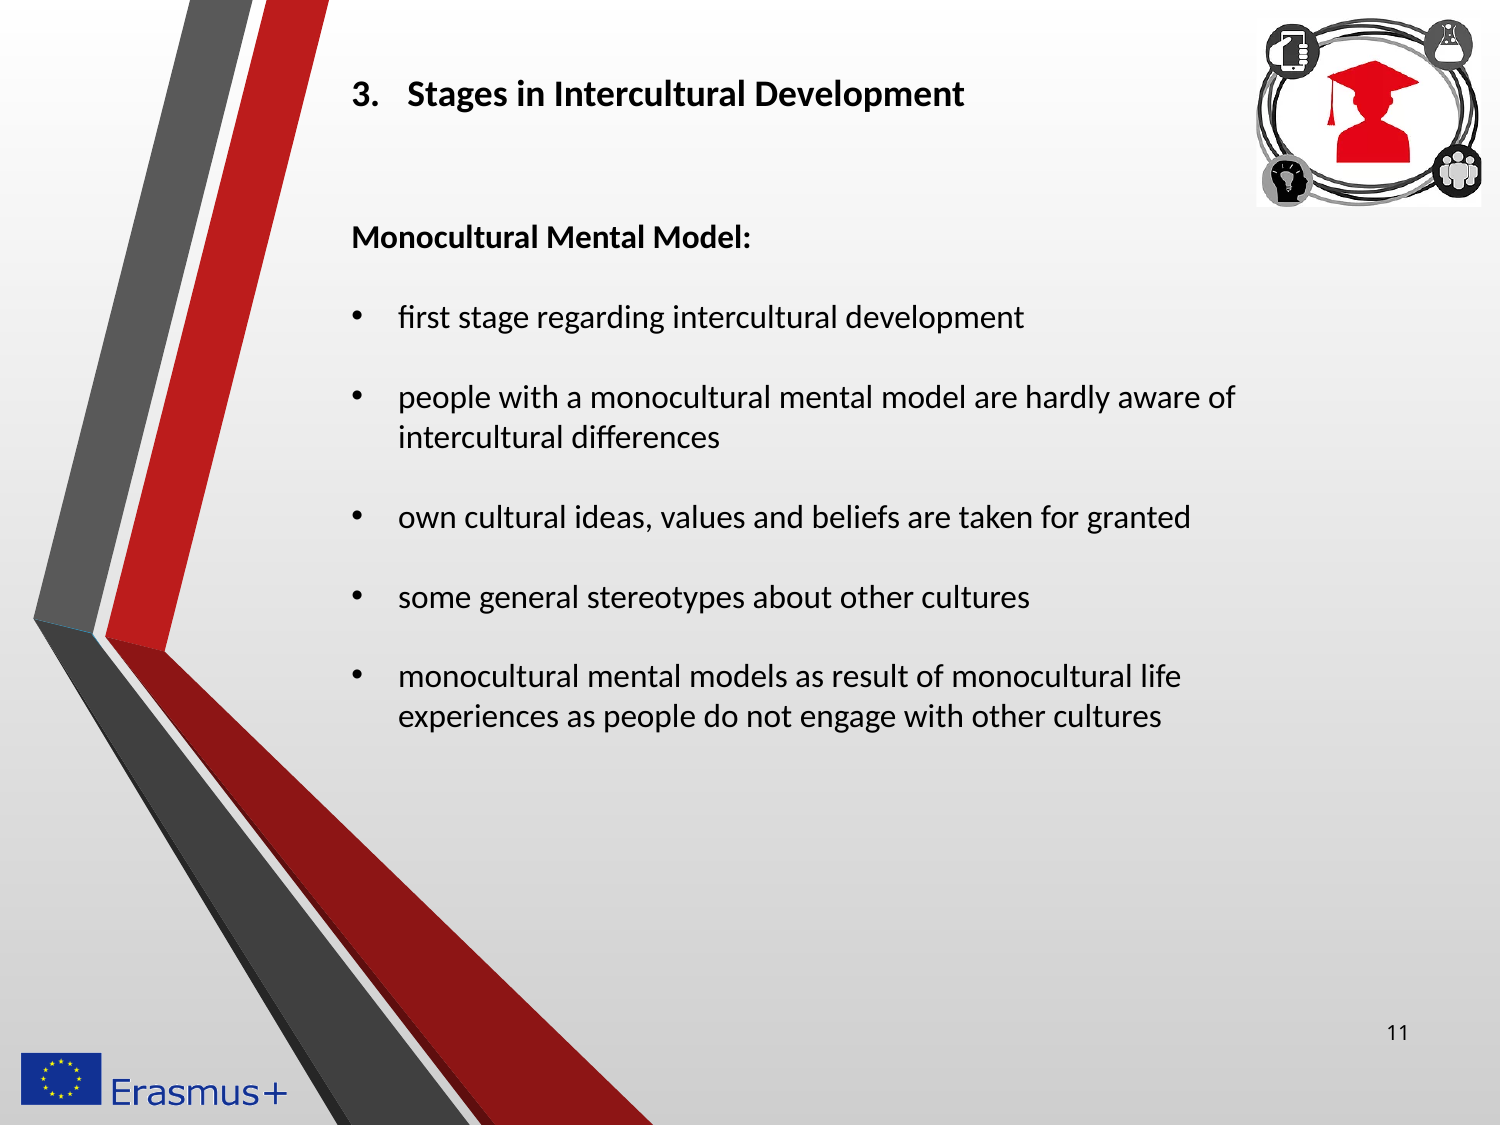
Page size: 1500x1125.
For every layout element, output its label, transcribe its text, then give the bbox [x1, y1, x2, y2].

slide_number <numer> [1357, 1003, 1425, 1064]
text_box Monocultural Mental Model: first stage regarding intercultural development people with a monocultural mental model are hardly aware of intercultural differences own cultural ideas, values and beliefs are taken for granted some general stereotypes about other cultures monocultural mental models as result of monocultural life experiences as people do not engage with other cultures [336, 208, 1258, 742]
picture [5, 1037, 302, 1120]
chart [1257, 19, 1483, 209]
text_box Stages in Intercultural Development [336, 61, 1247, 122]
picture [1256, 18, 1482, 207]
